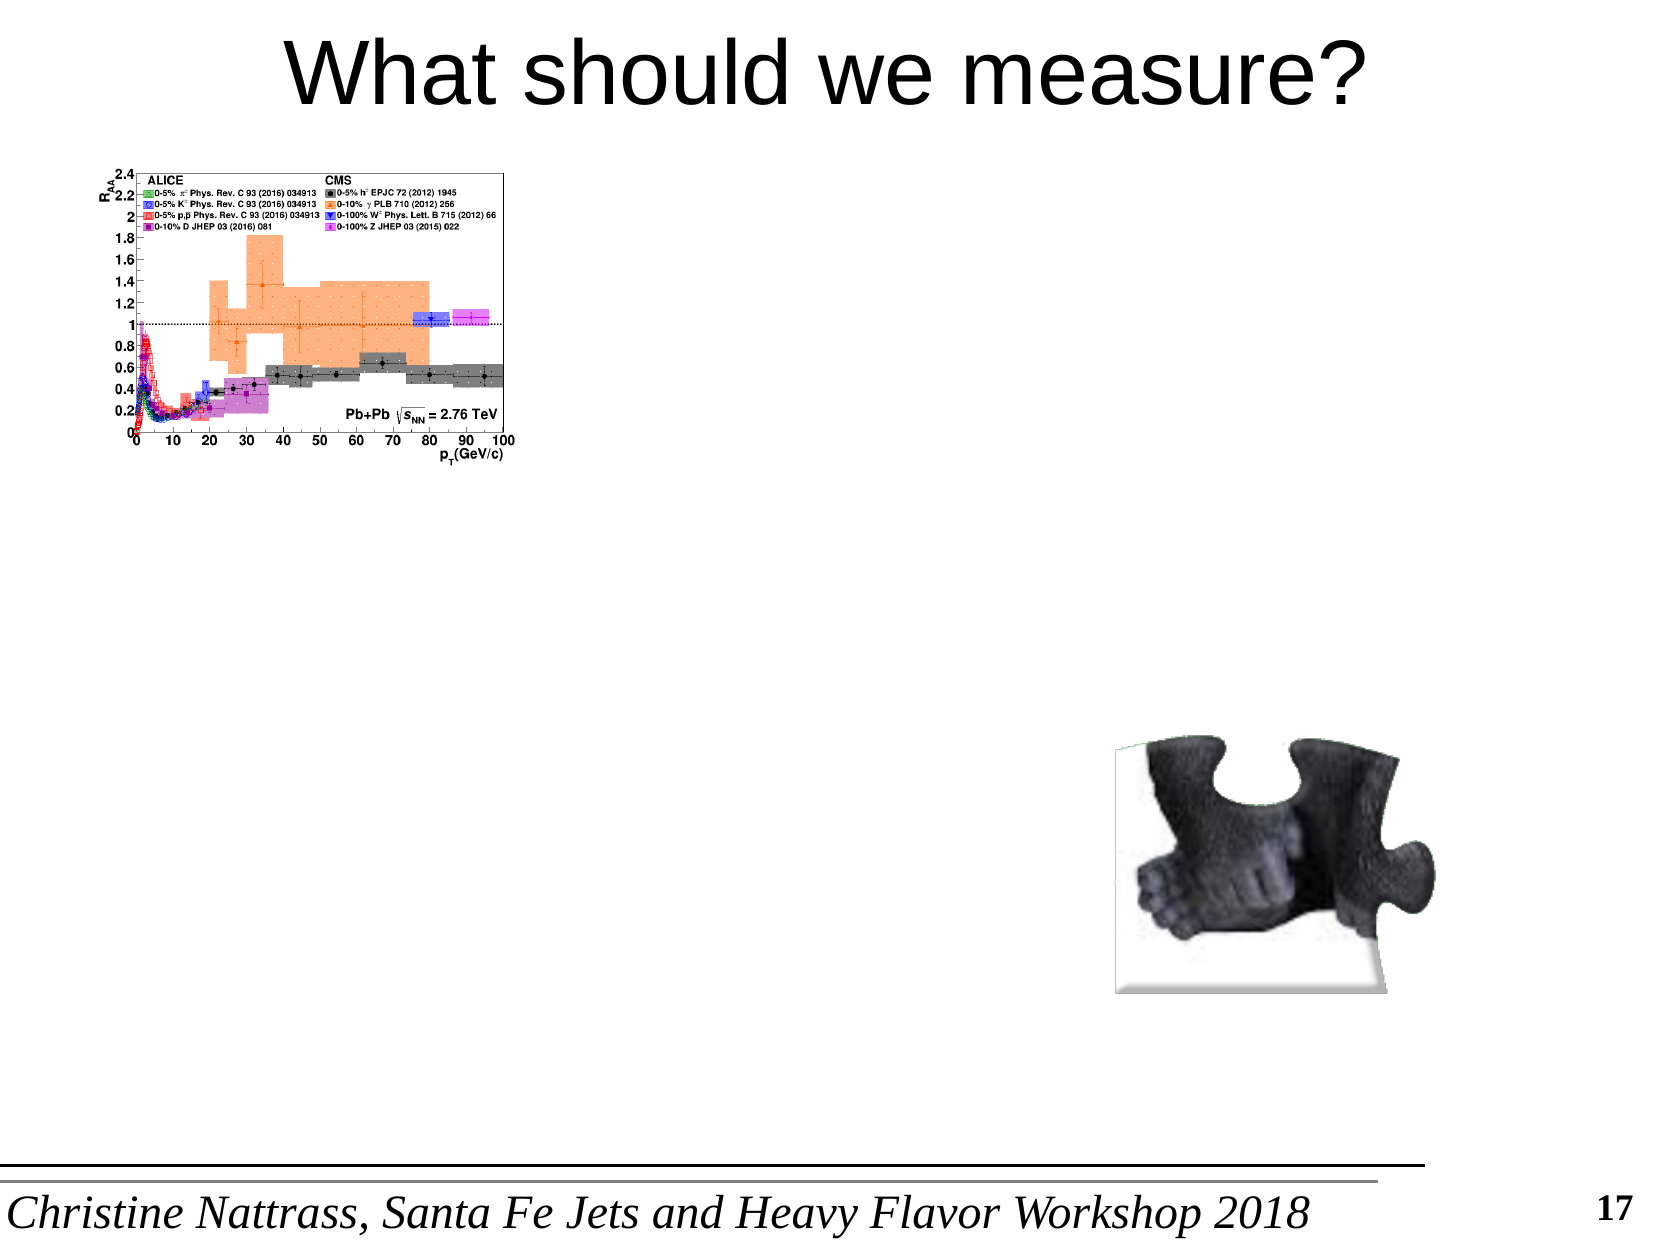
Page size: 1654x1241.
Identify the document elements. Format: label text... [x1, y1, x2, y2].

picture [1114, 731, 1439, 997]
picture [99, 167, 515, 468]
title What should we measure? [82, 13, 1571, 132]
